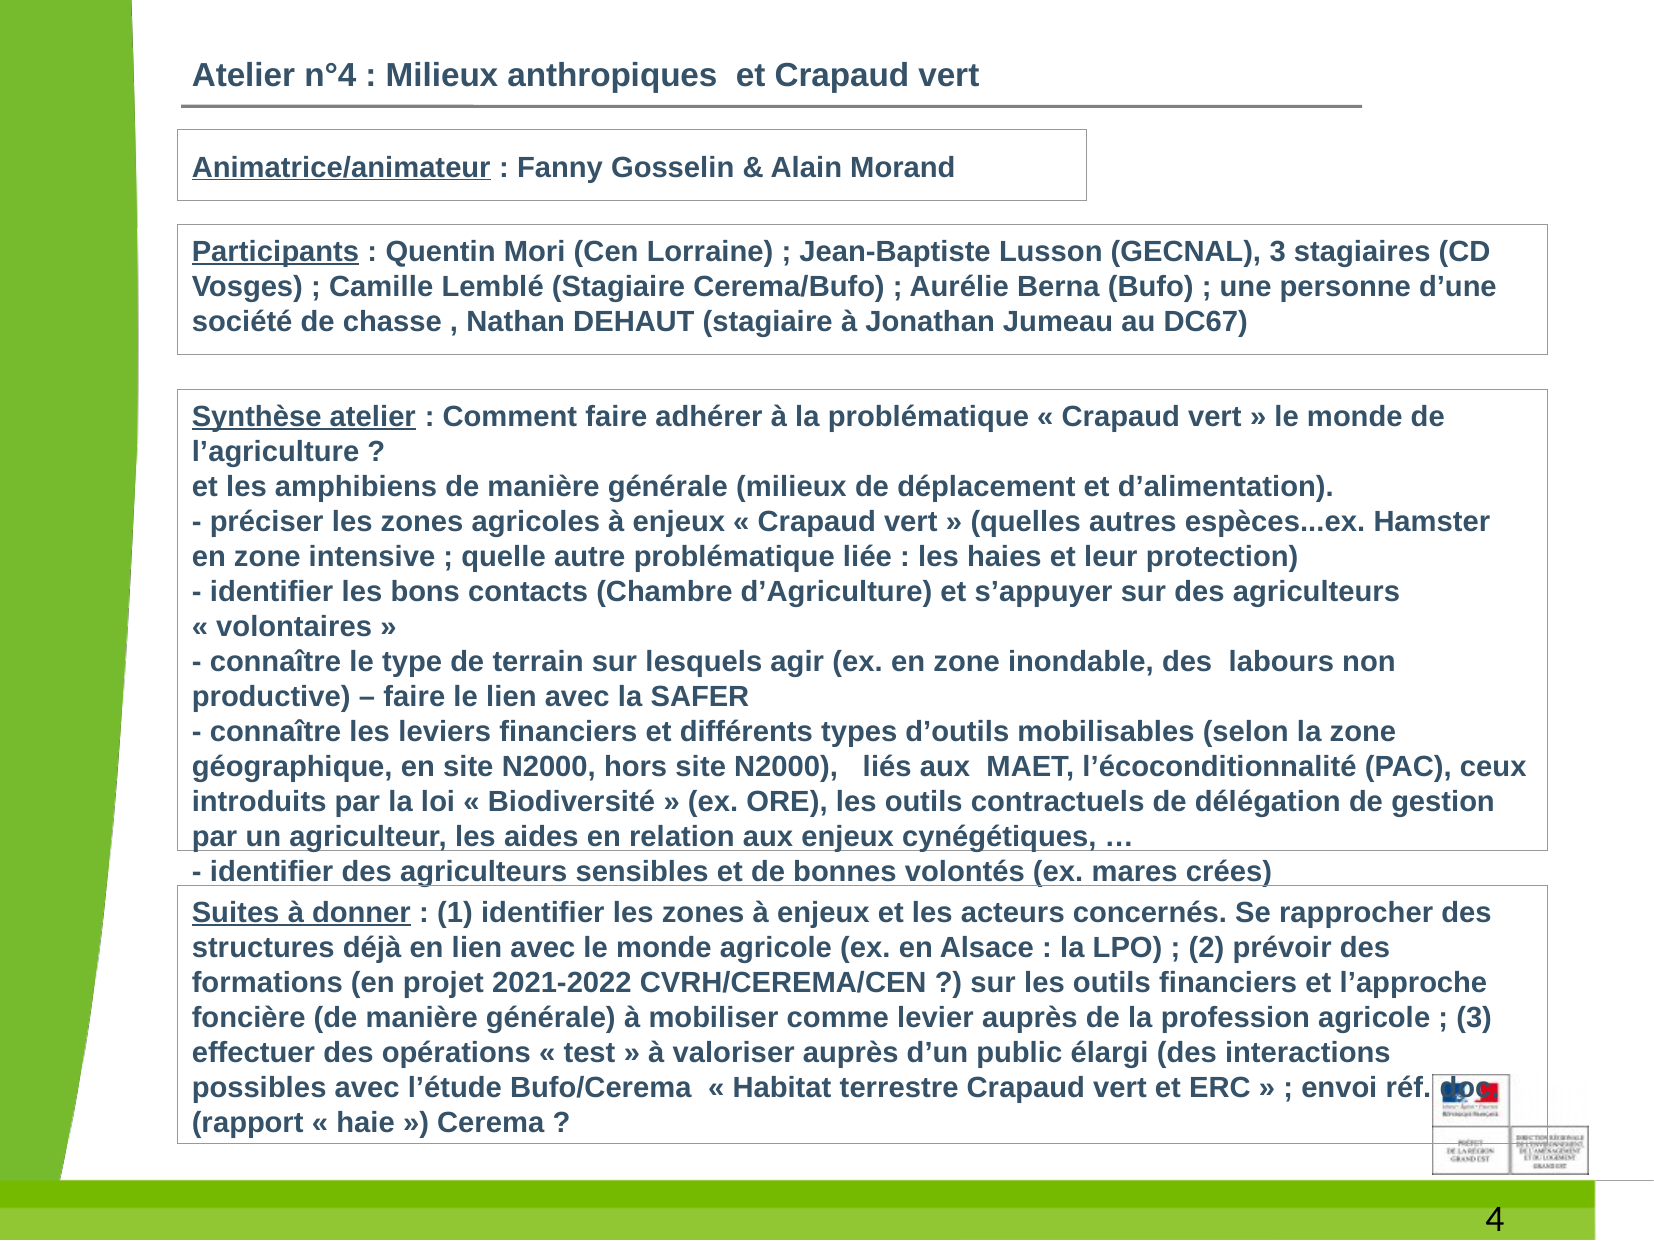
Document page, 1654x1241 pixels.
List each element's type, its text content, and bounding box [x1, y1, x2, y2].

text_box Atelier n°4 : Milieux anthropiques et Crapaud vert [177, 15, 1402, 130]
picture [0, 0, 1654, 1240]
text_box Synthèse atelier : Comment faire adhérer à la problématique « Crapaud vert » le monde de l’agriculture ? et les amphibiens de manière générale (milieux de déplacement et d’alimentation). - préciser les zones agricoles à enjeux « Crapaud vert » (quelles autres espèces...ex. Hamster en zone intensive ; quelle autre problématique liée : les haies et leur protection) - identifier les bons contacts (Chambre d’Agriculture) et s’appuyer sur des agriculteurs « volontaires » - connaître le type de terrain sur lesquels agir (ex. en zone inondable, des labours non productive) – faire le lien avec la SAFER - connaître les leviers financiers et différents types d’outils mobilisables (selon la zone géographique, en site N2000, hors site N2000), liés aux MAET, l’écoconditionnalité (PAC), ceux introduits par la loi « Biodiversité » (ex. ORE), les outils contractuels de délégation de gestion par un agriculteur, les aides en relation aux enjeux cynégétiques, … - identifier des agriculteurs sensibles et de bonnes volontés (ex. mares crées) [177, 389, 1548, 851]
text_box Participants : Quentin Mori (Cen Lorraine) ; Jean-Baptiste Lusson (GECNAL), 3 stagiaires (CD Vosges) ; Camille Lemblé (Stagiaire Cerema/Bufo) ; Aurélie Berna (Bufo) ; une personne d’une société de chasse , Nathan DEHAUT (stagiaire à Jonathan Jumeau au DC67) [177, 224, 1548, 355]
text_box Suites à donner : (1) identifier les zones à enjeux et les acteurs concernés. Se rapprocher des structures déjà en lien avec le monde agricole (ex. en Alsace : la LPO) ; (2) prévoir des formations (en projet 2021-2022 CVRH/CEREMA/CEN ?) sur les outils financiers et l’approche foncière (de manière générale) à mobiliser comme levier auprès de la profession agricole ; (3) effectuer des opérations « test » à valoriser auprès d’un public élargi (des interactions possibles avec l’étude Bufo/Cerema « Habitat terrestre Crapaud vert et ERC » ; envoi réf. doc. (rapport « haie ») Cerema ? [177, 885, 1548, 1144]
text_box Animatrice/animateur : Fanny Gosselin & Alain Morand [177, 129, 1087, 201]
